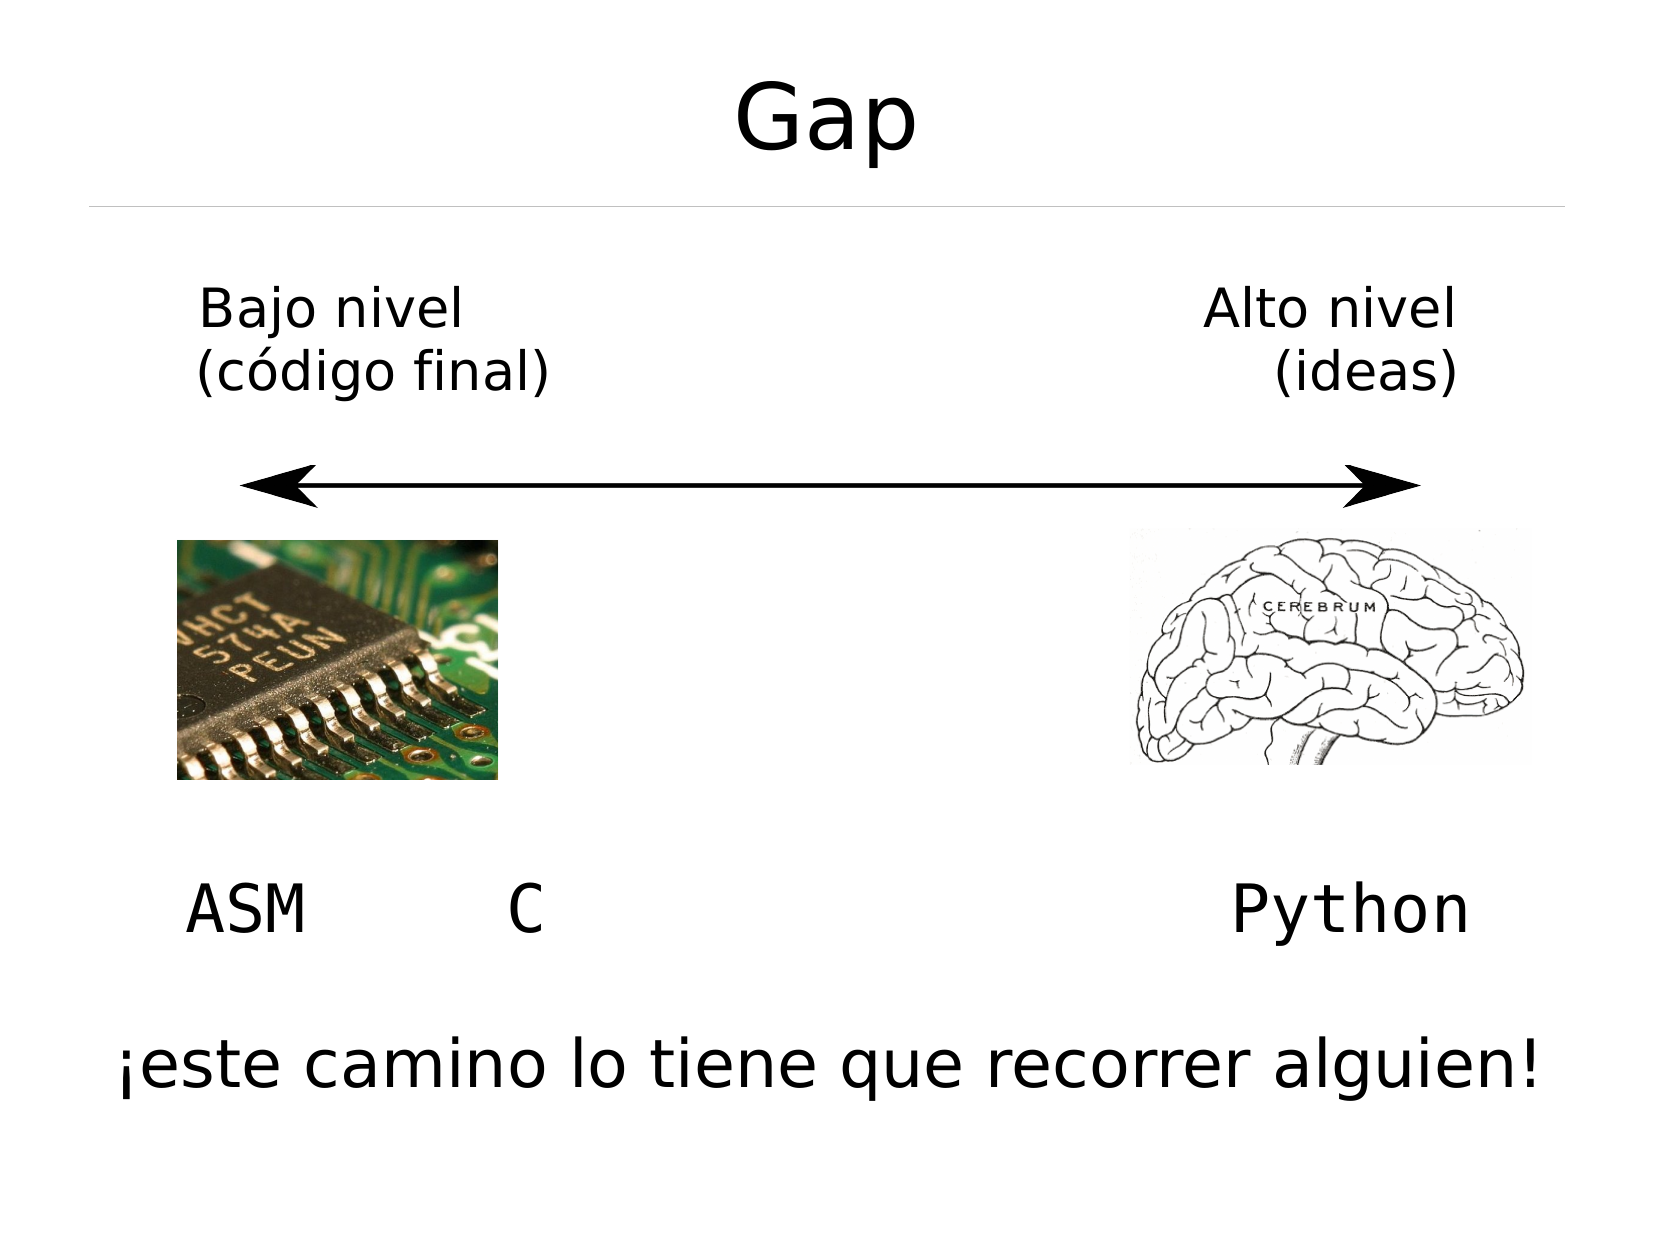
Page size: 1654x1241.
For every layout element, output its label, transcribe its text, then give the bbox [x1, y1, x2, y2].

subtitle Bajo nivel Alto nivel (código final) (ideas) ASM C Python ¡este camino lo tiene que recorrer alguien! [88, 259, 1571, 1123]
title Gap [88, 29, 1565, 207]
picture [177, 465, 1532, 780]
